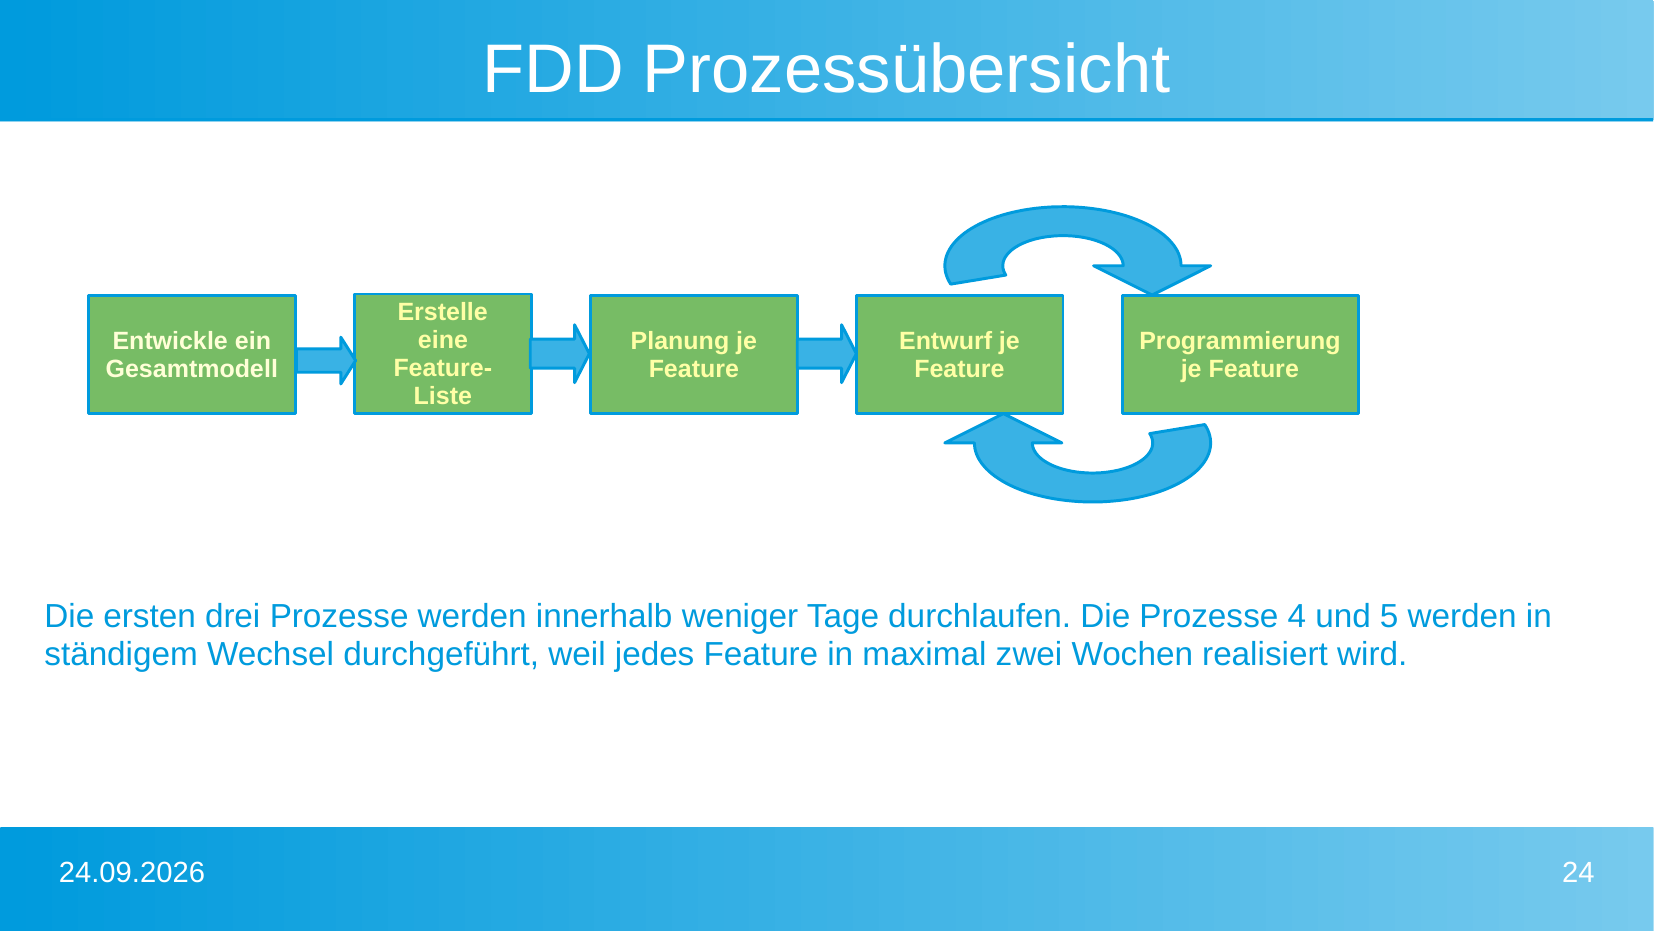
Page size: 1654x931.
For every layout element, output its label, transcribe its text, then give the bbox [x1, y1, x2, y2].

title FDD Prozessübersicht [59, 29, 1595, 108]
text_box Erstelle eine Feature-Liste [354, 293, 532, 414]
text_box [530, 324, 590, 383]
text_box [944, 413, 1211, 502]
text_box [296, 337, 356, 384]
text_box [944, 206, 1211, 296]
text_box Programmierung je Feature [1122, 295, 1359, 414]
text_box Entwickle ein Gesamtmodell [88, 295, 296, 414]
text_box Entwurf je Feature [856, 295, 1063, 414]
text_box Planung je Feature [590, 295, 798, 414]
text_box [797, 324, 857, 383]
text_box Die ersten drei Prozesse werden innerhalb weniger Tage durchlaufen. Die Prozesse 4 und 5 werden in ständigem Wechsel durchgeführt, weil jedes Feature in maximal zwei Wochen realisiert wird. [29, 590, 1654, 732]
